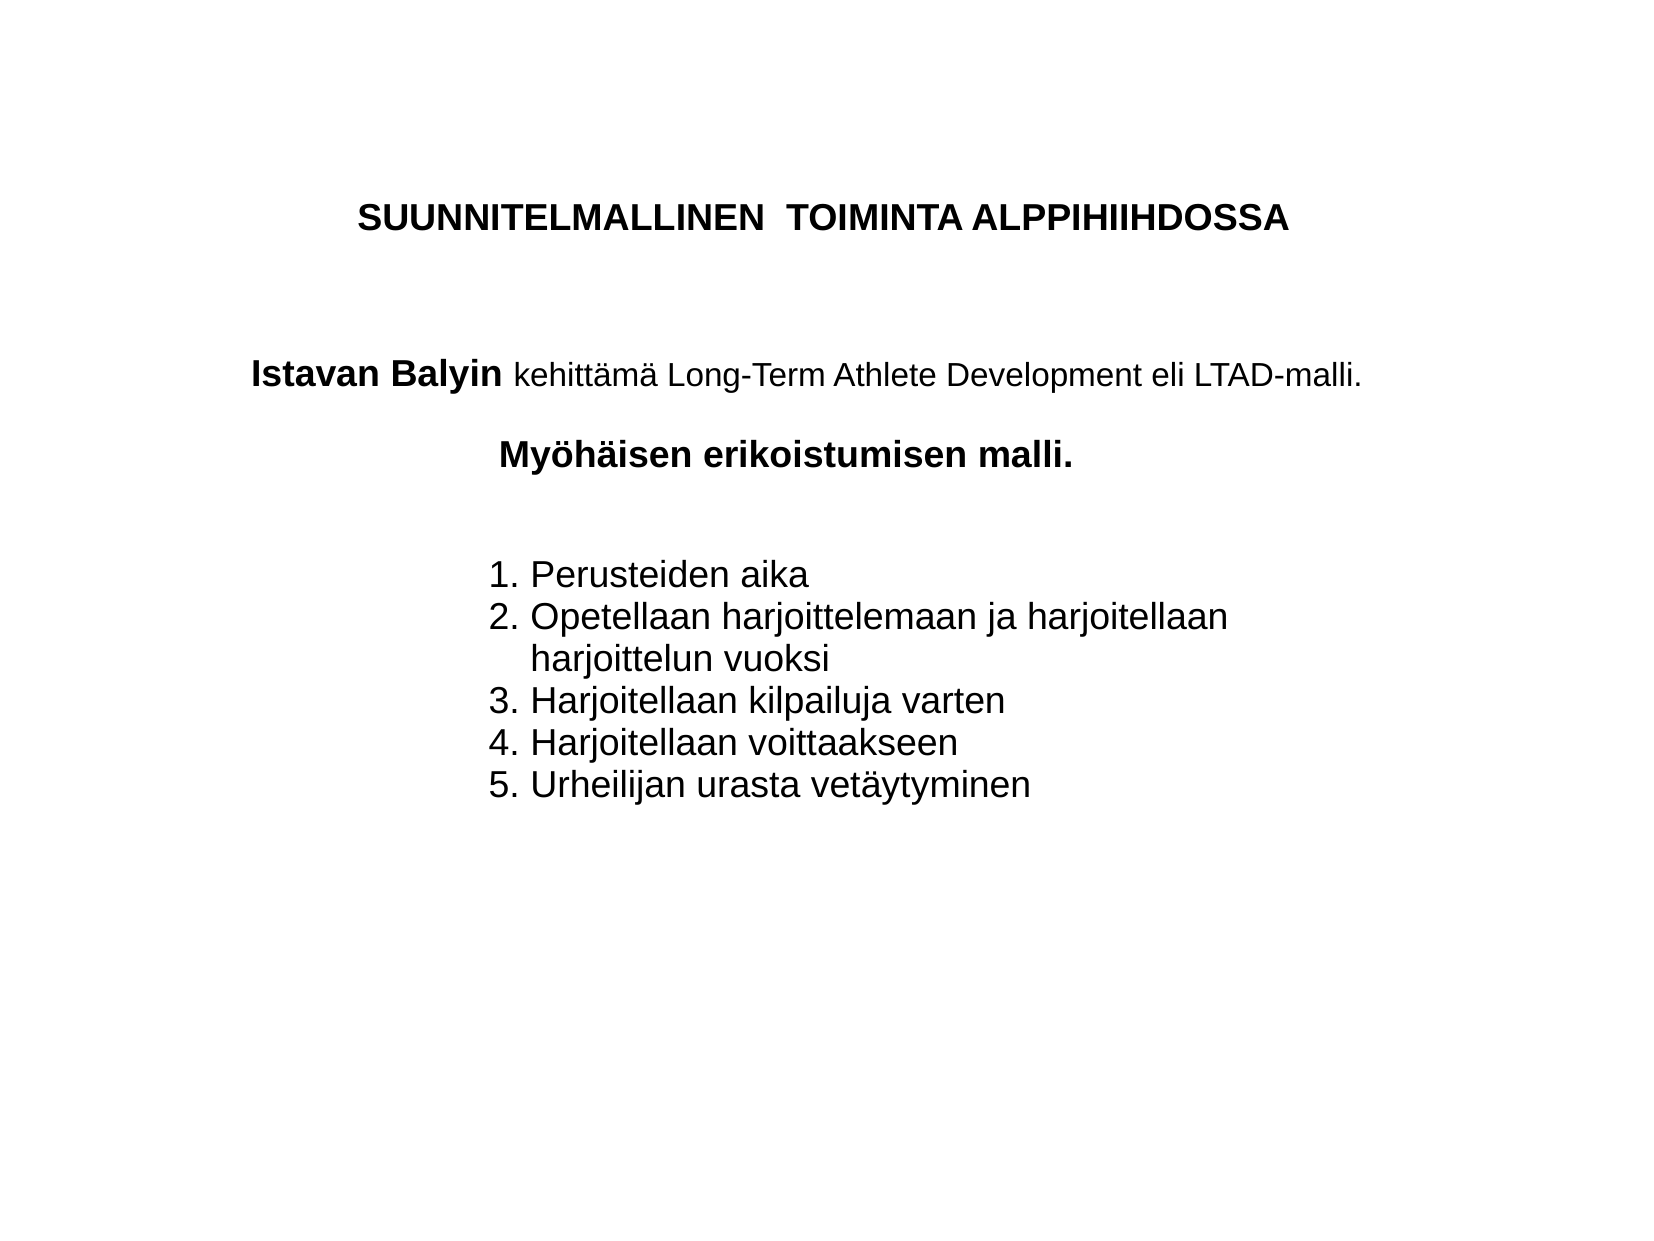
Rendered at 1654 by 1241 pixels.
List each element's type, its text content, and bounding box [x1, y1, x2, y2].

text_box Myöhäisen erikoistumisen malli. [484, 425, 1134, 485]
text_box Istavan Balyin kehittämä Long-Term Athlete Development eli LTAD-malli. [236, 344, 1394, 403]
text_box 1. Perusteiden aika 2. Opetellaan harjoittelemaan ja harjoitellaan harjoittelun vuoksi 3. Harjoitellaan kilpailuja varten 4. Harjoitellaan voittaakseen 5. Urheilijan urasta vetäytyminen [473, 545, 1300, 886]
text_box SUUNNITELMALLINEN TOIMINTA ALPPIHIIHDOSSA [342, 188, 1394, 296]
